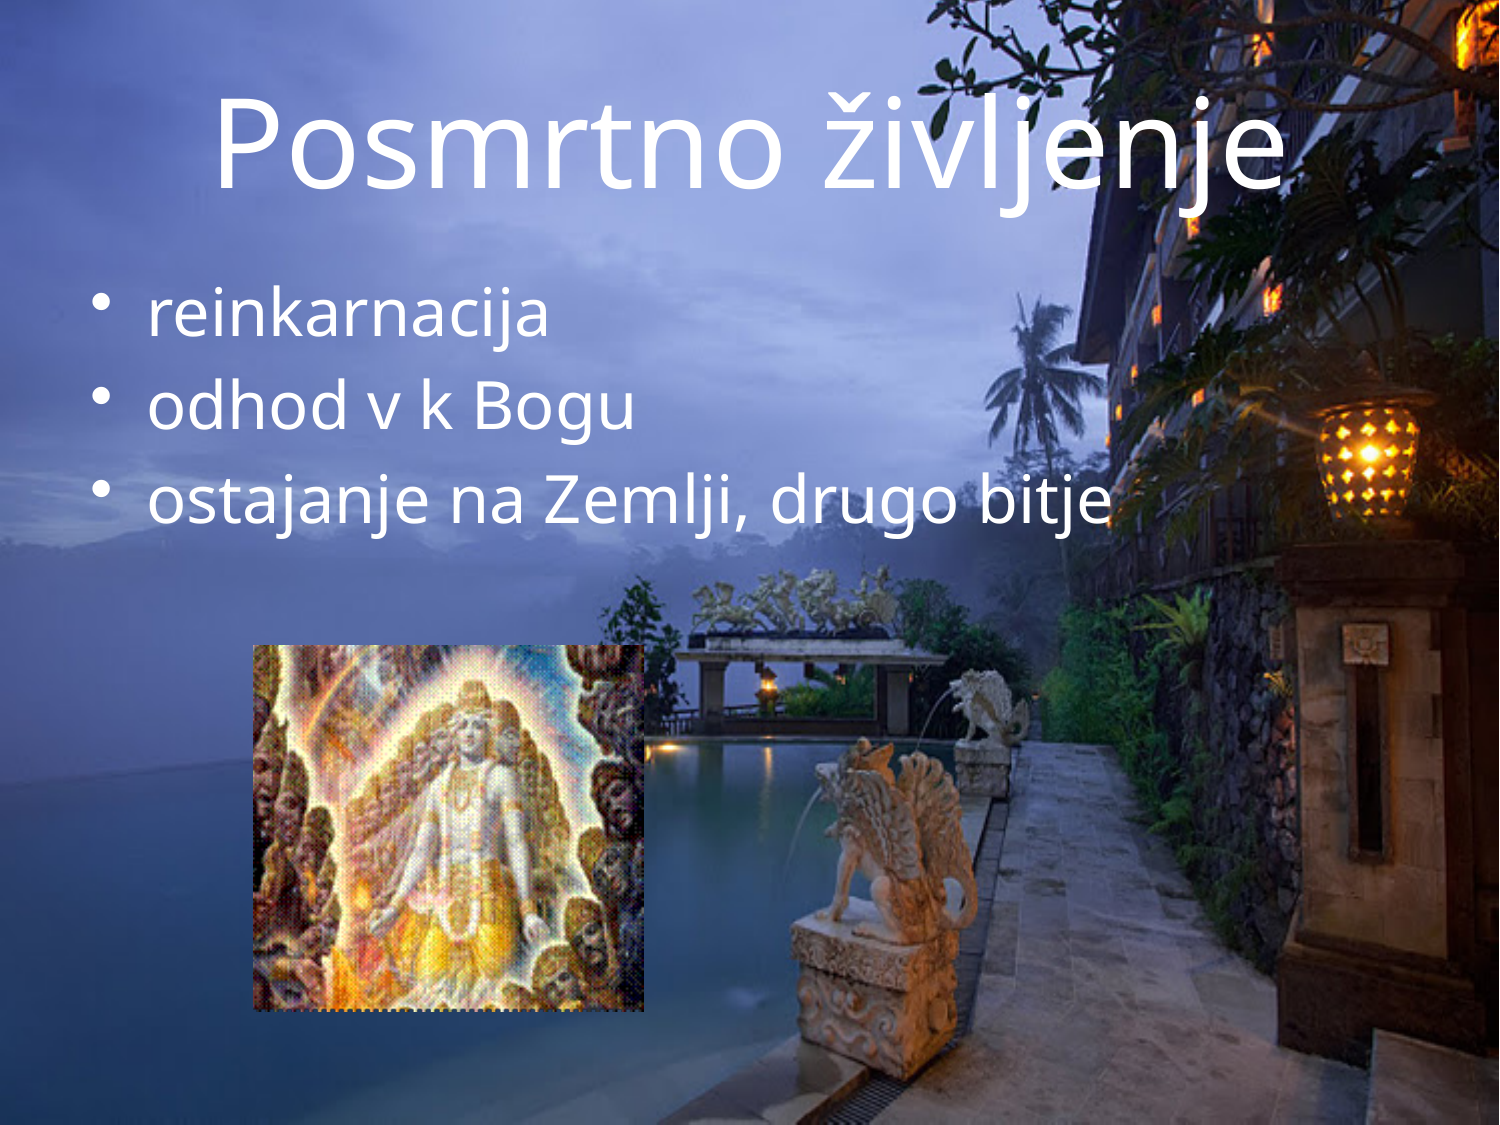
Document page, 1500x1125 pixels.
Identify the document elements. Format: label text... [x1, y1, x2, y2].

title Posmrtno življenje [75, 45, 1425, 233]
picture [0, 0, 1499, 1125]
list reinkarnacija odhod v k Bogu ostajanje na Zemlji, drugo bitje [75, 262, 1425, 1005]
